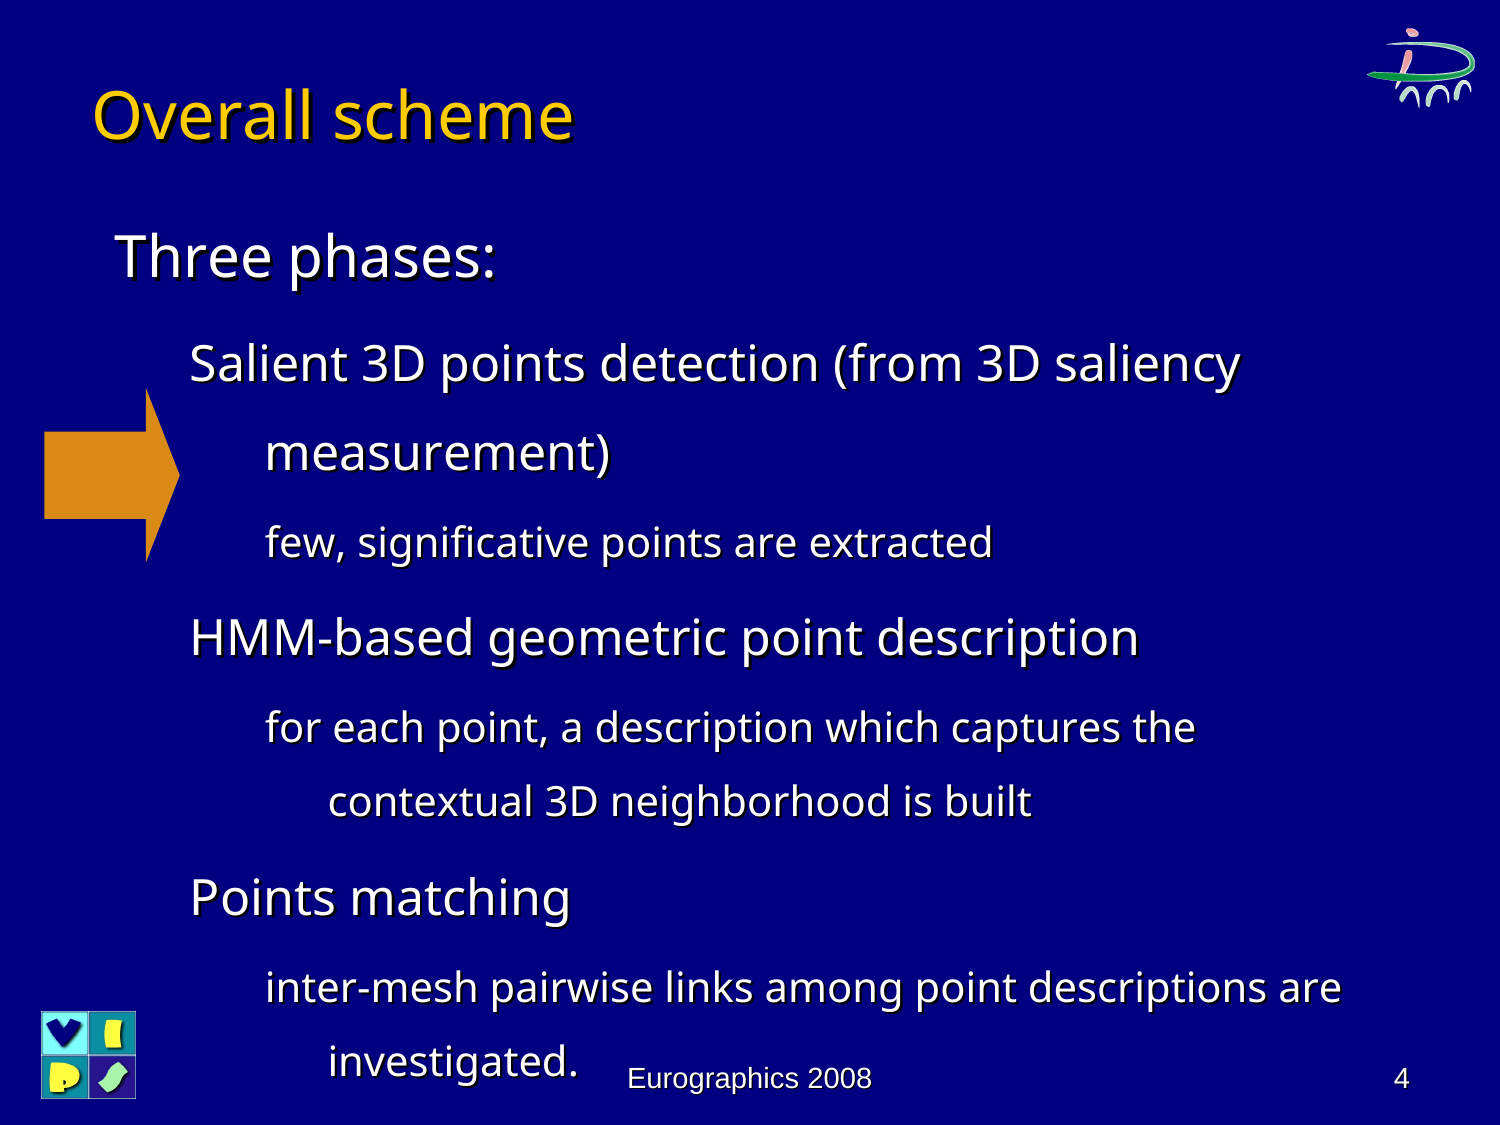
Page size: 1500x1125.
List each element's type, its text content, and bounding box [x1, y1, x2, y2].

text_box [44, 387, 180, 563]
title Overall scheme [76, 42, 1427, 185]
list Three phases: Salient 3D points detection (from 3D saliency measurement) few, significative points are extracted HMM-based geometric point description for each point, a description which captures the contextual 3D neighborhood is built Points matching inter-mesh pairwise links among point descriptions are investigated. [100, 207, 1388, 1076]
picture [1367, 28, 1475, 108]
picture [41, 1011, 136, 1099]
